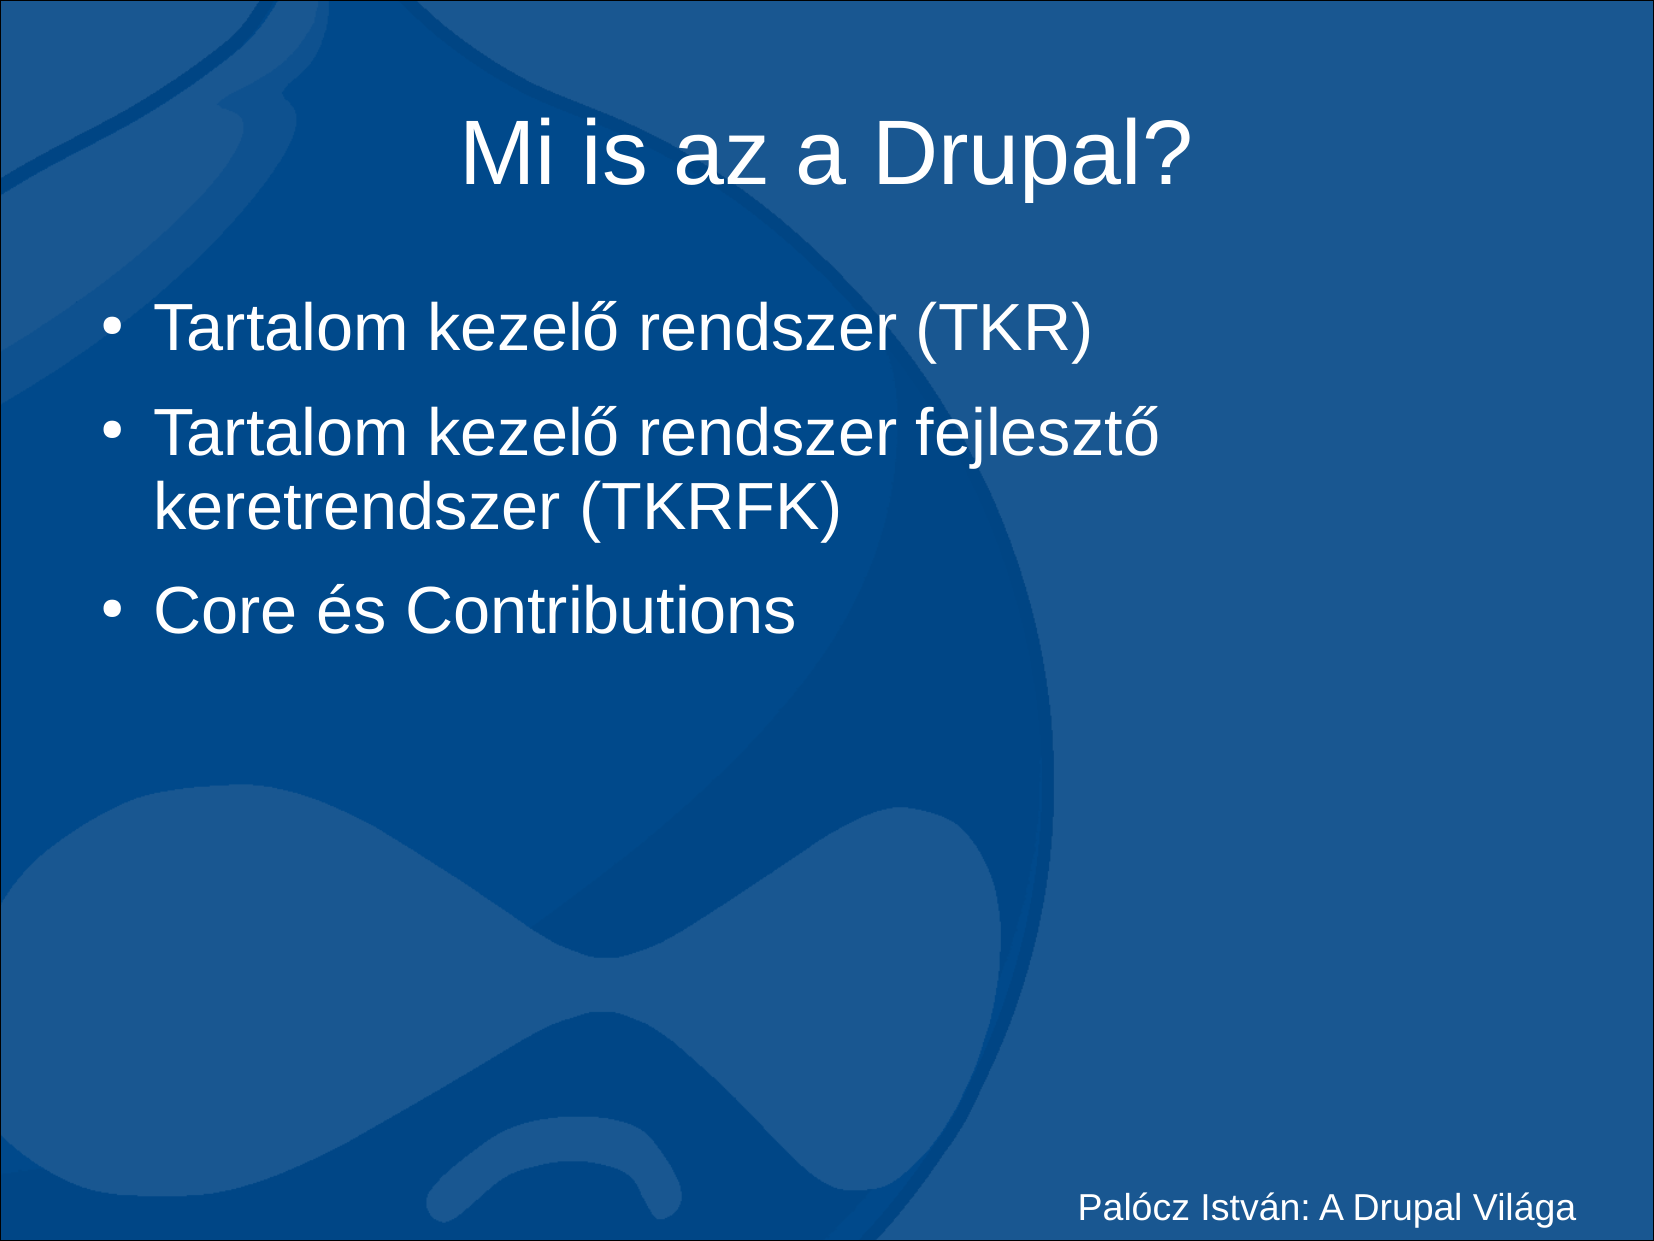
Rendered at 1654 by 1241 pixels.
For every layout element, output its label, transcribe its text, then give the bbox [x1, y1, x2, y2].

title Mi is az a Drupal? [82, 56, 1571, 250]
list Tartalom kezelő rendszer (TKR) Tartalom kezelő rendszer fejlesztő keretrendszer (TKRFK) Core és Contributions [82, 290, 1571, 1109]
